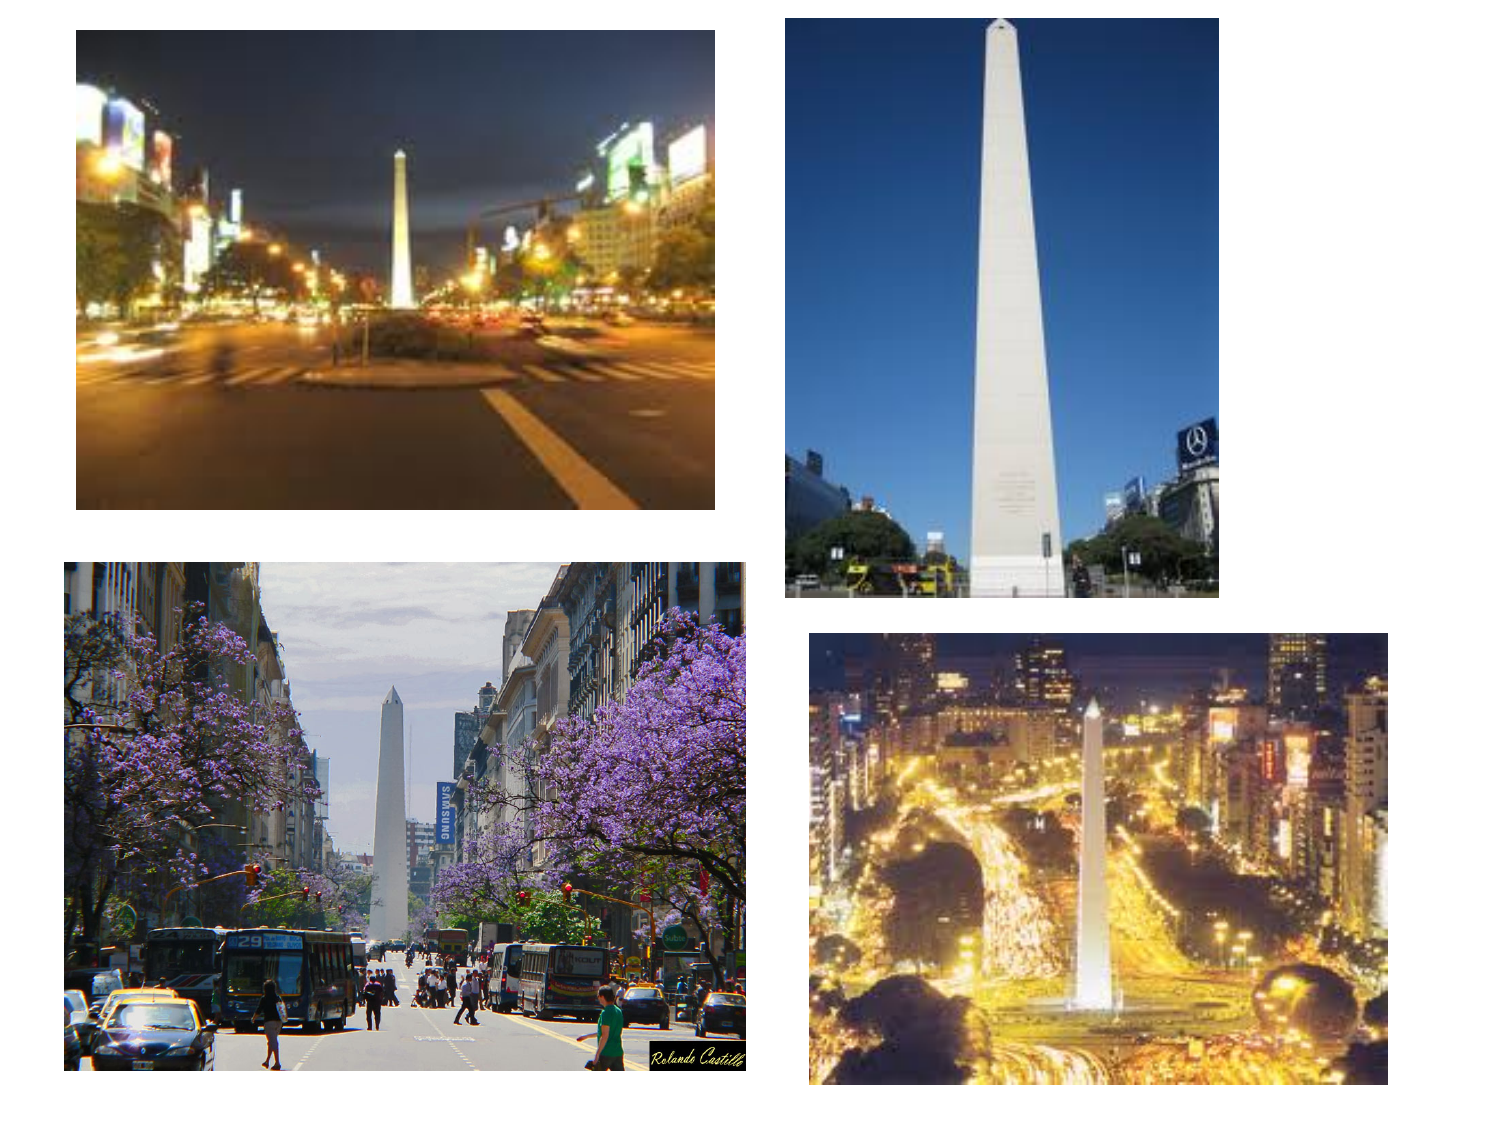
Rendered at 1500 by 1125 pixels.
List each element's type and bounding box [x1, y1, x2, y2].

picture [64, 562, 746, 1071]
picture [76, 30, 715, 510]
picture [785, 18, 1219, 598]
picture [809, 633, 1388, 1085]
